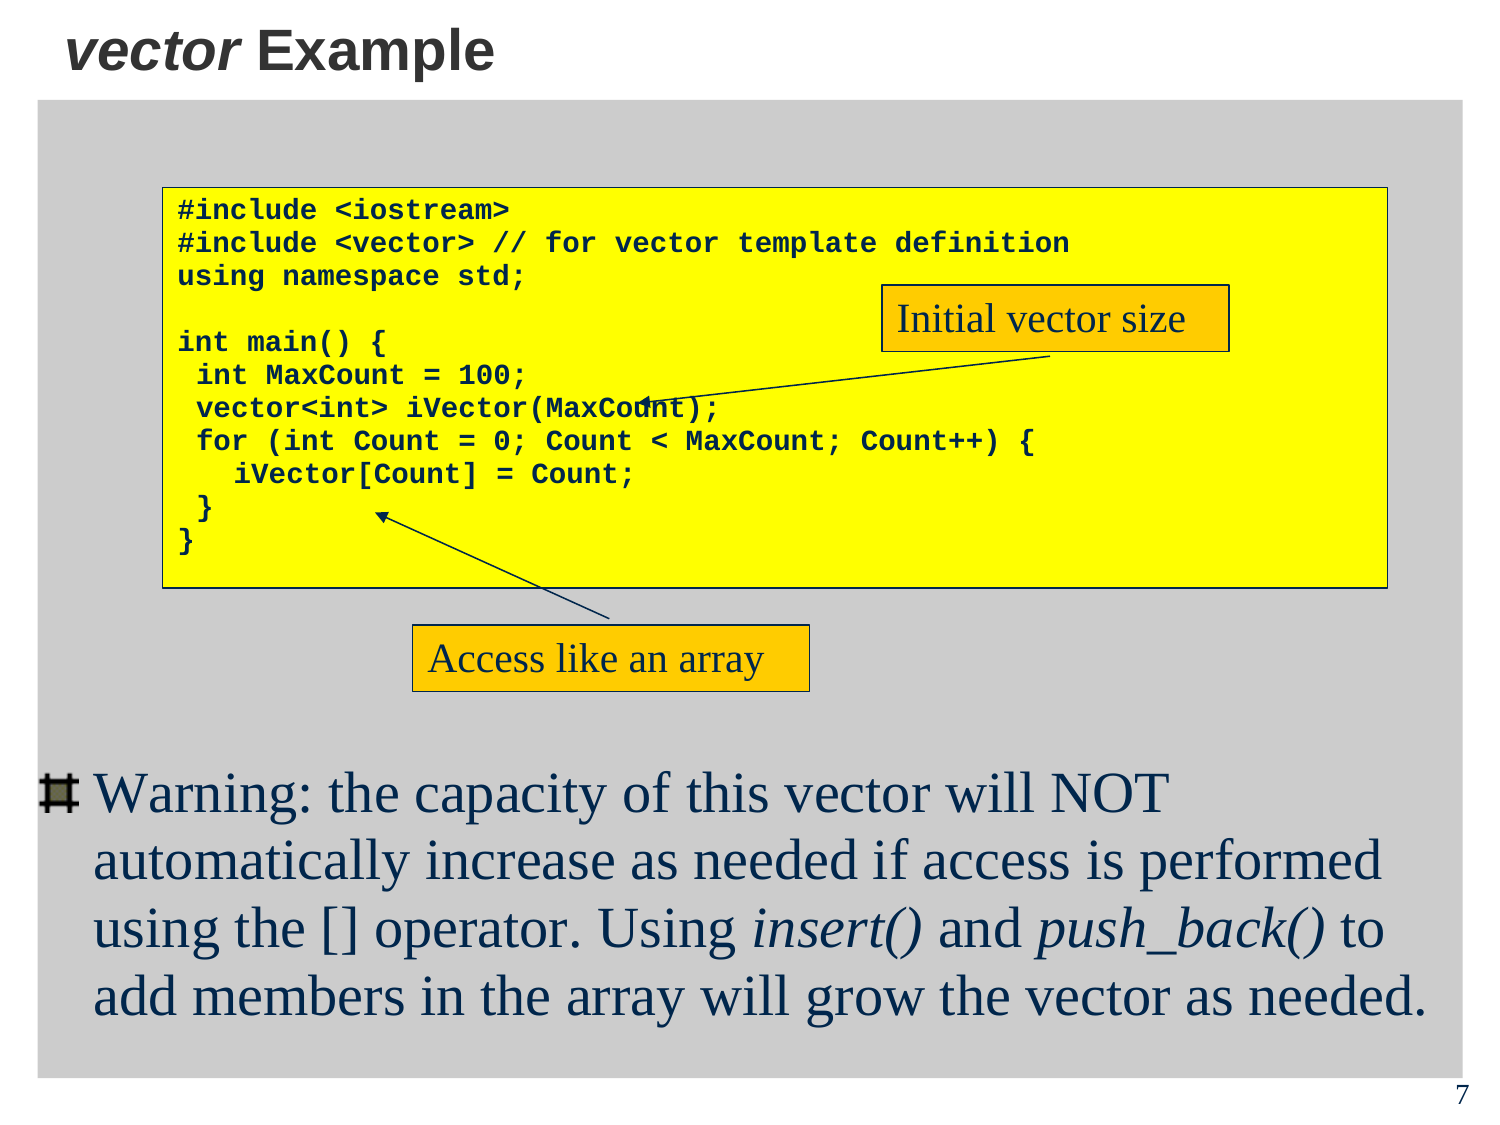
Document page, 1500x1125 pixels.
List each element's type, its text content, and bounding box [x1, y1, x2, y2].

title vector Example [50, 0, 1450, 91]
list Warning: the capacity of this vector will NOT automatically increase as needed if access is performed using the [] operator. Using insert() and push_back() to add members in the array will grow the vector as needed. [37, 99, 1463, 1079]
text_box Initial vector size [881, 284, 1229, 352]
text_box Access like an array [412, 624, 810, 692]
text_box #include <iostream> #include <vector> // for vector template definition using namespace std; int main() { int MaxCount = 100; vector<int> iVector(MaxCount); for (int Count = 0; Count < MaxCount; Count++) { iVector[Count] = Count; } } [162, 187, 1388, 589]
